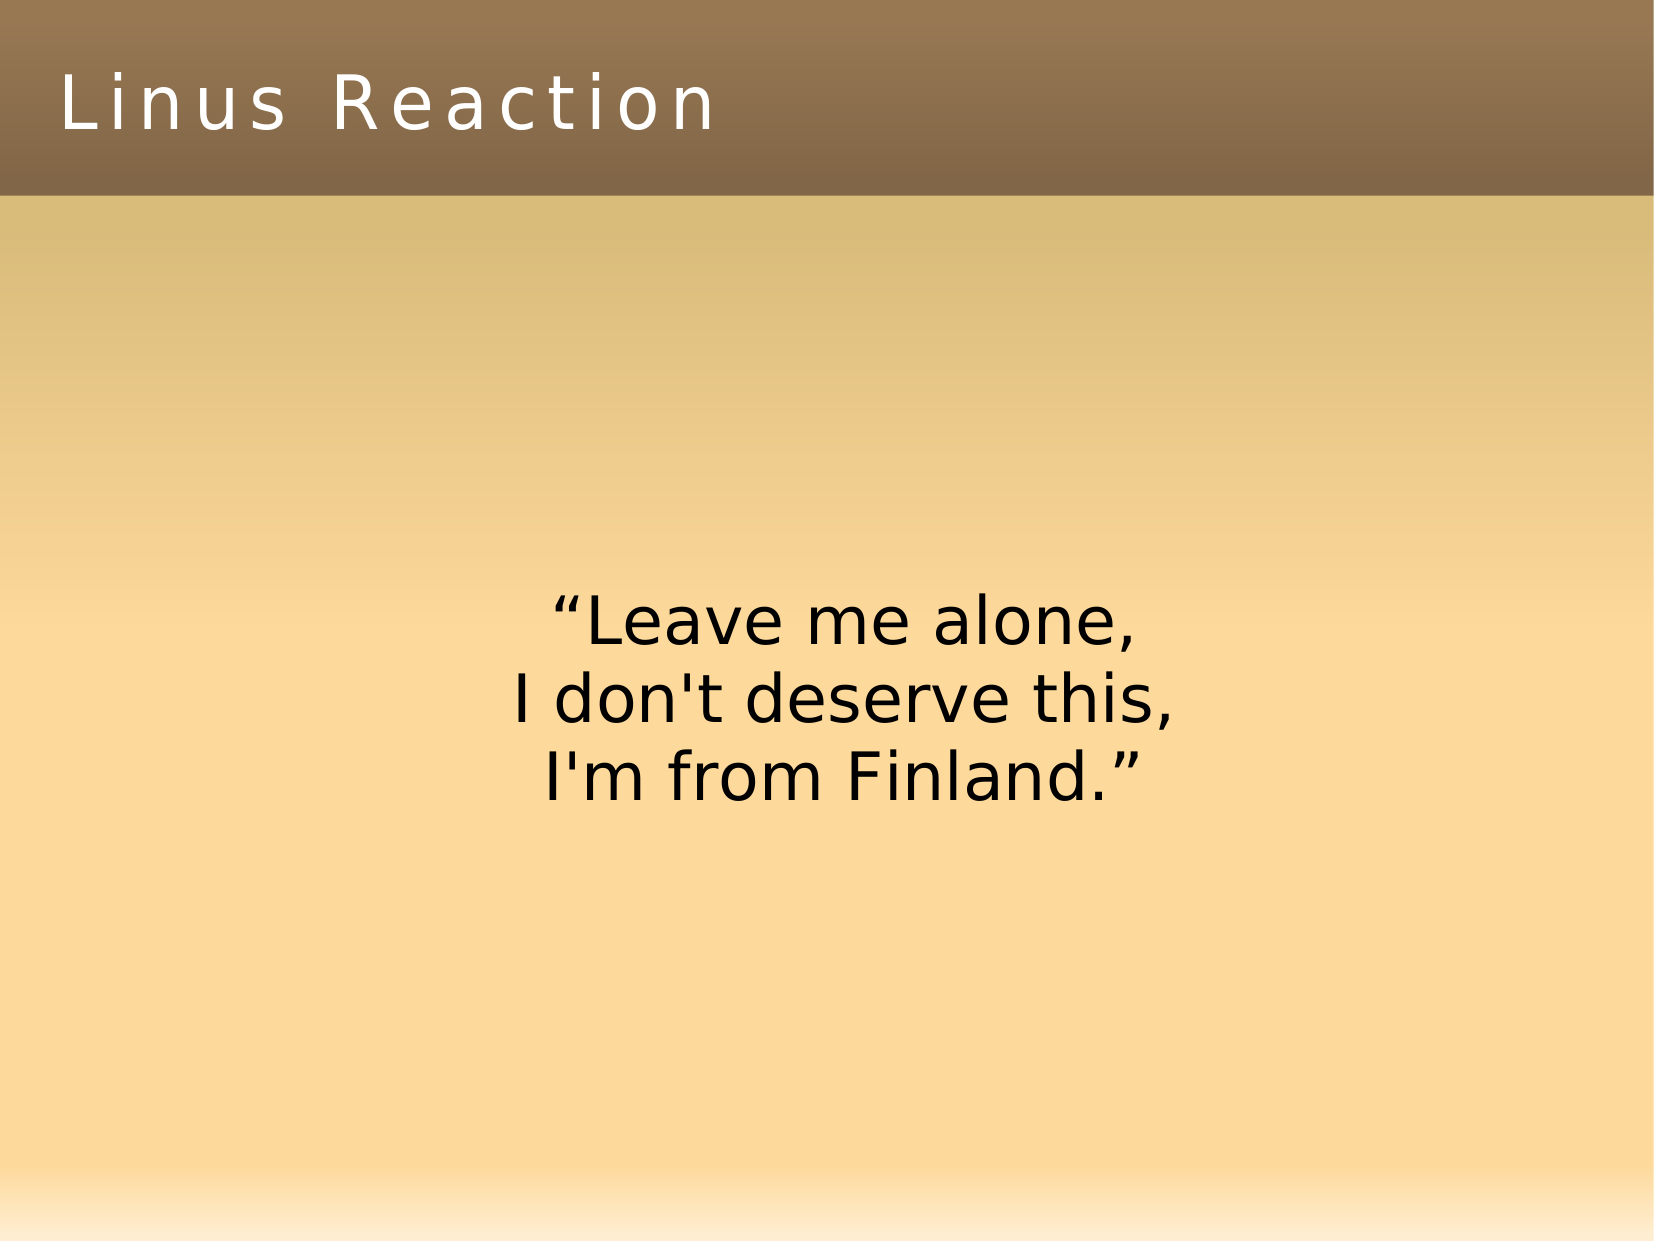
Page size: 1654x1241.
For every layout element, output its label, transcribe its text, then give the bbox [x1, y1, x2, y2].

picture [0, 0, 1654, 1241]
title Linus Reaction [59, 29, 1595, 178]
subtitle “Leave me alone, I don't deserve this, I'm from Finland.” [82, 290, 1571, 1109]
